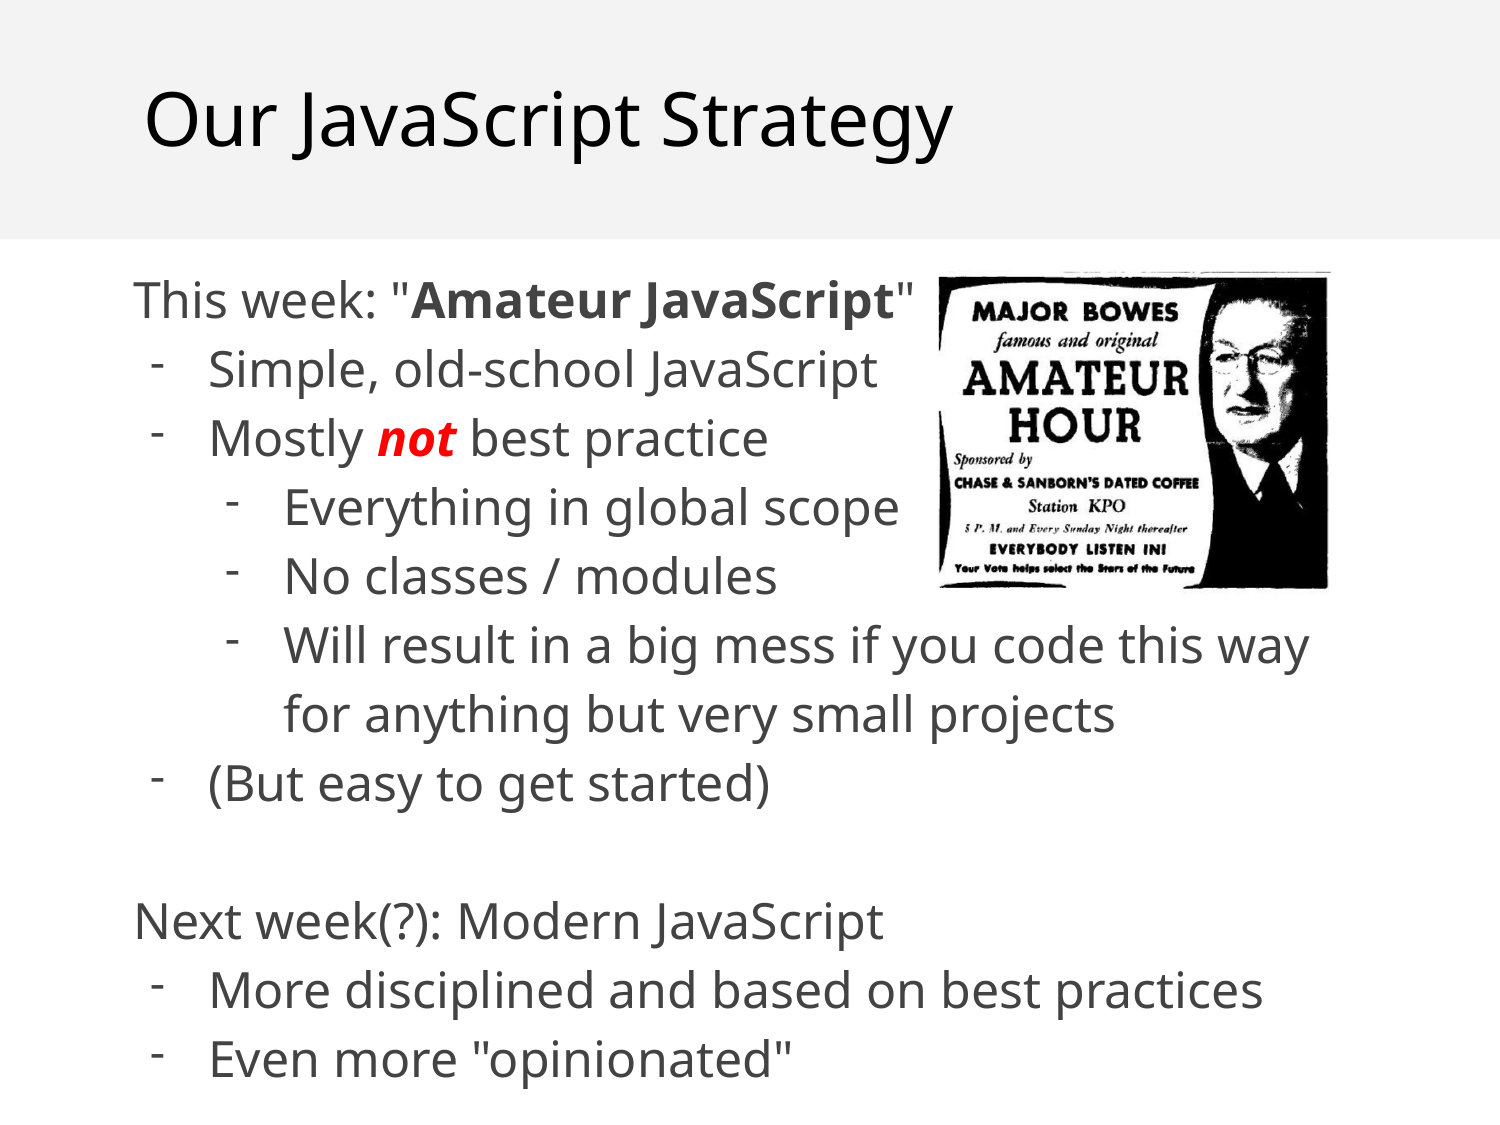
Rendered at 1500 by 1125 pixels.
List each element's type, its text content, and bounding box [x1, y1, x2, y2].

picture [932, 270, 1338, 601]
title Our JavaScript Strategy [128, 56, 1372, 183]
list This week: "Amateur JavaScript" Simple, old-school JavaScript Mostly not best practice Everything in global scope No classes / modules Will result in a big mess if you code this way for anything but very small projects (But easy to get started) Next week(?): Modern JavaScript More disciplined and based on best practices Even more "opinionated" [118, 244, 1362, 993]
